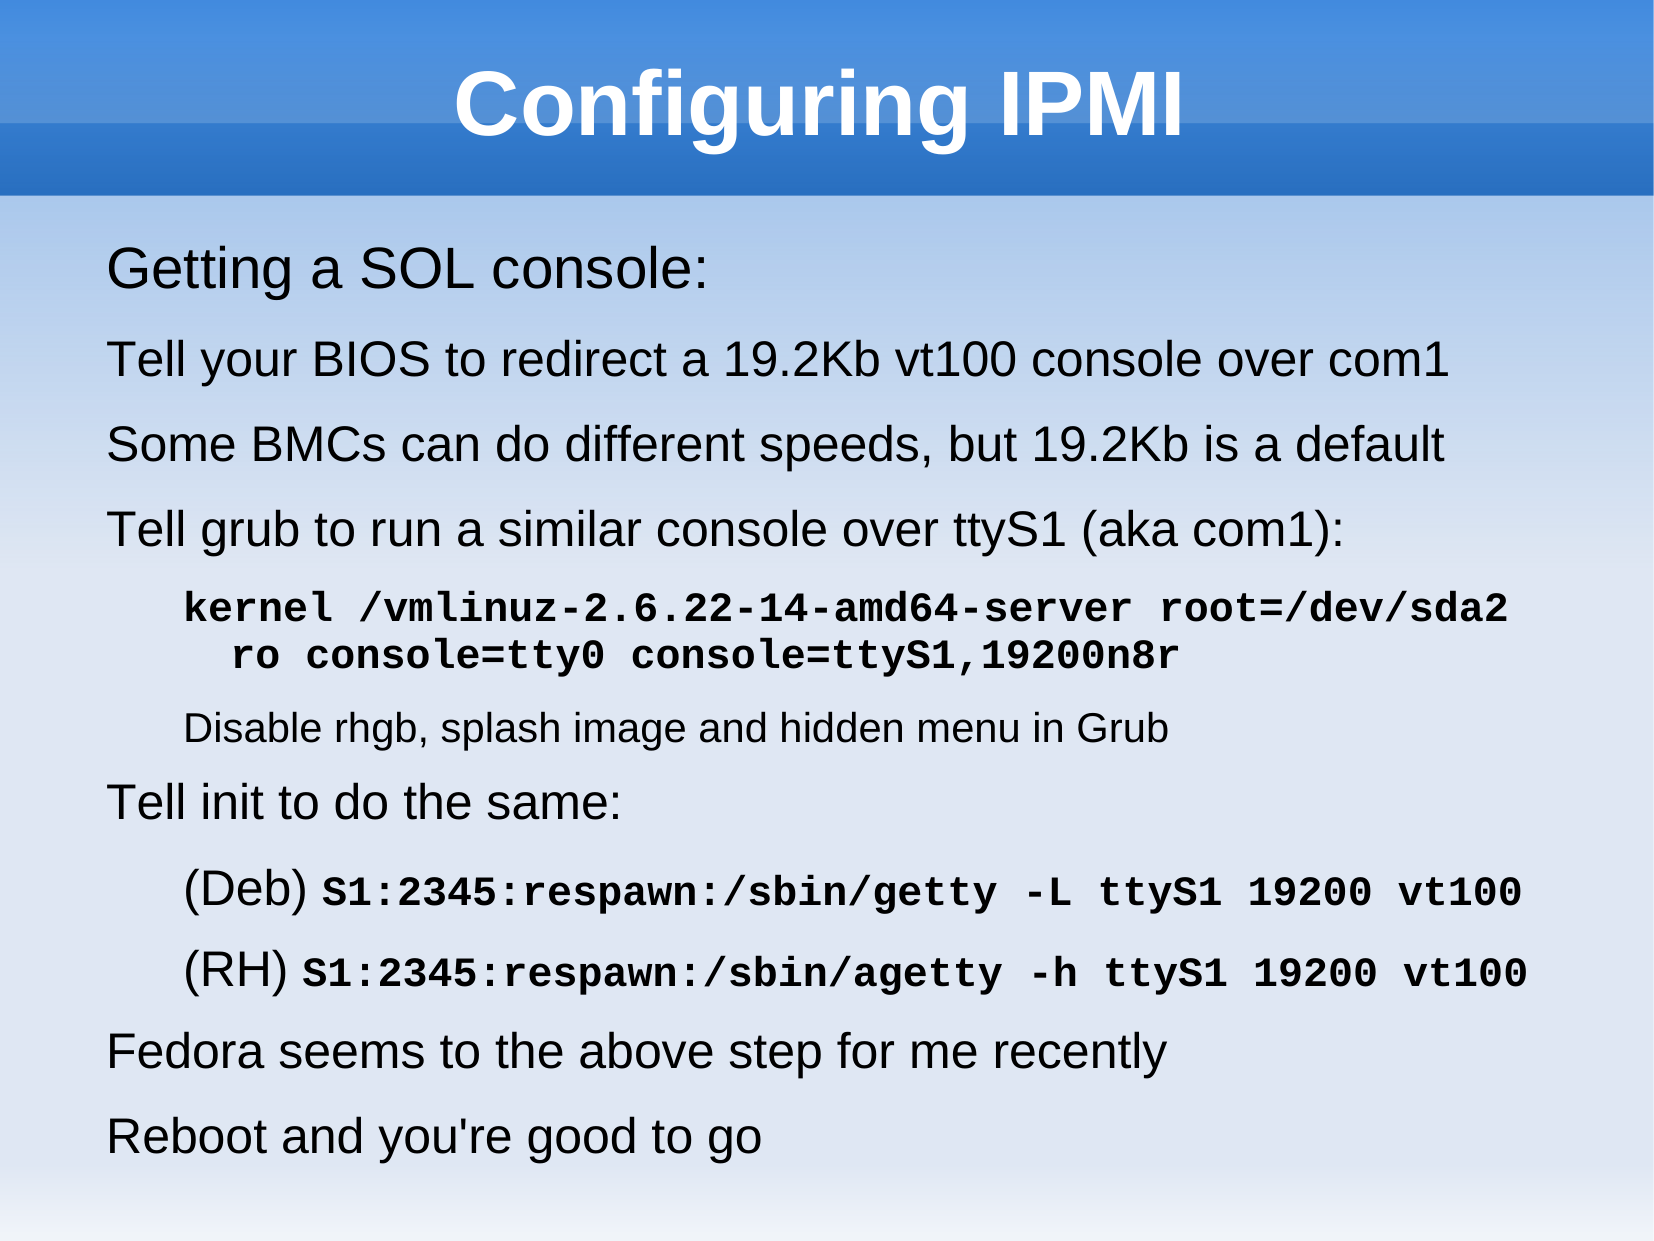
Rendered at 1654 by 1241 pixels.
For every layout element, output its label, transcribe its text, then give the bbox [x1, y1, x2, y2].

list Getting a SOL console: Tell your BIOS to redirect a 19.2Kb vt100 console over com1 Some BMCs can do different speeds, but 19.2Kb is a default Tell grub to run a similar console over ttyS1 (aka com1): kernel /vmlinuz-2.6.22-14-amd64-server root=/dev/sda2 ro console=tty0 console=ttyS1,19200n8r Disable rhgb, splash image and hidden menu in Grub Tell init to do the same: (Deb) S1:2345:respawn:/sbin/getty -L ttyS1 19200 vt100 (RH) S1:2345:respawn:/sbin/agetty -h ttyS1 19200 vt100 Fedora seems to the above step for me recently Reboot and you're good to go [88, 236, 1577, 1164]
picture [0, 0, 1654, 1241]
title Configuring IPMI [76, 7, 1565, 200]
